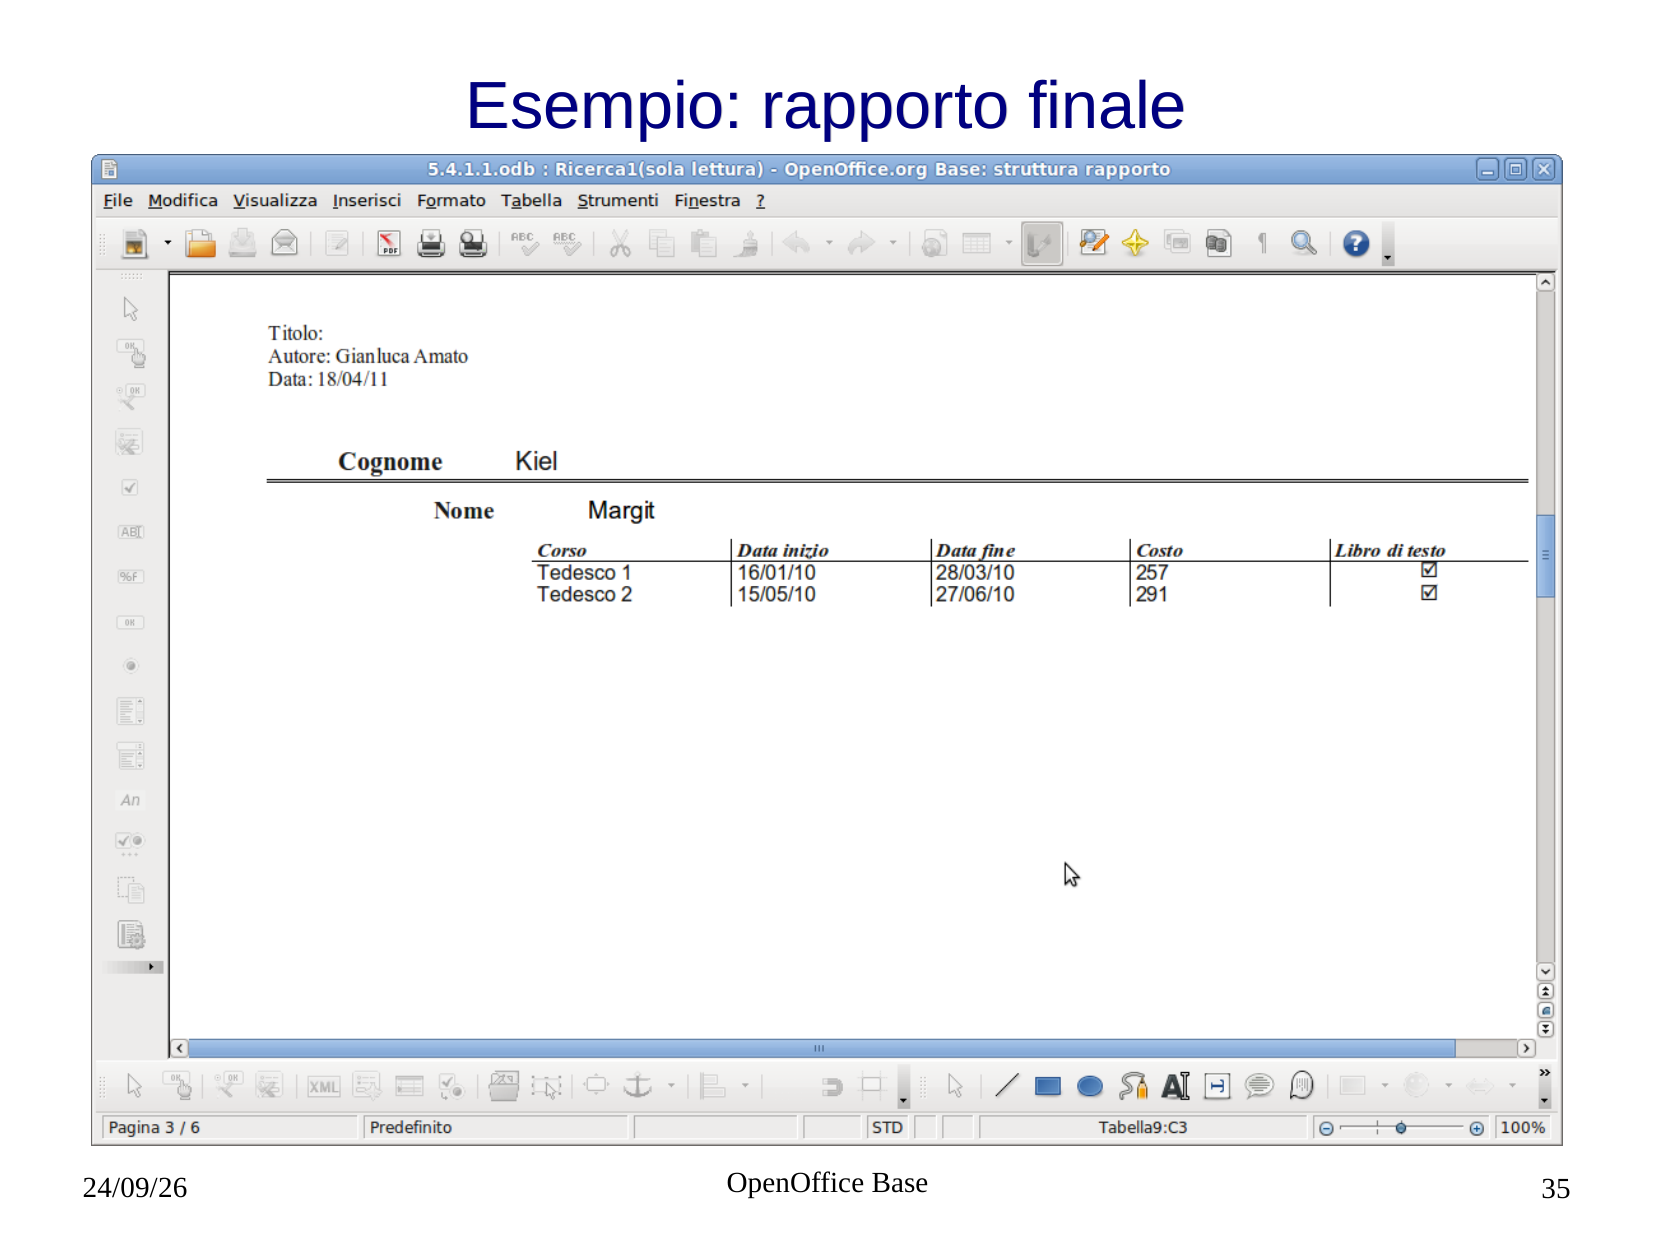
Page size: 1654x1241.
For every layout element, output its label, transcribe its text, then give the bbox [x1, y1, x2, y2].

picture [91, 154, 1563, 1146]
title Esempio: rapporto finale [82, 49, 1571, 161]
